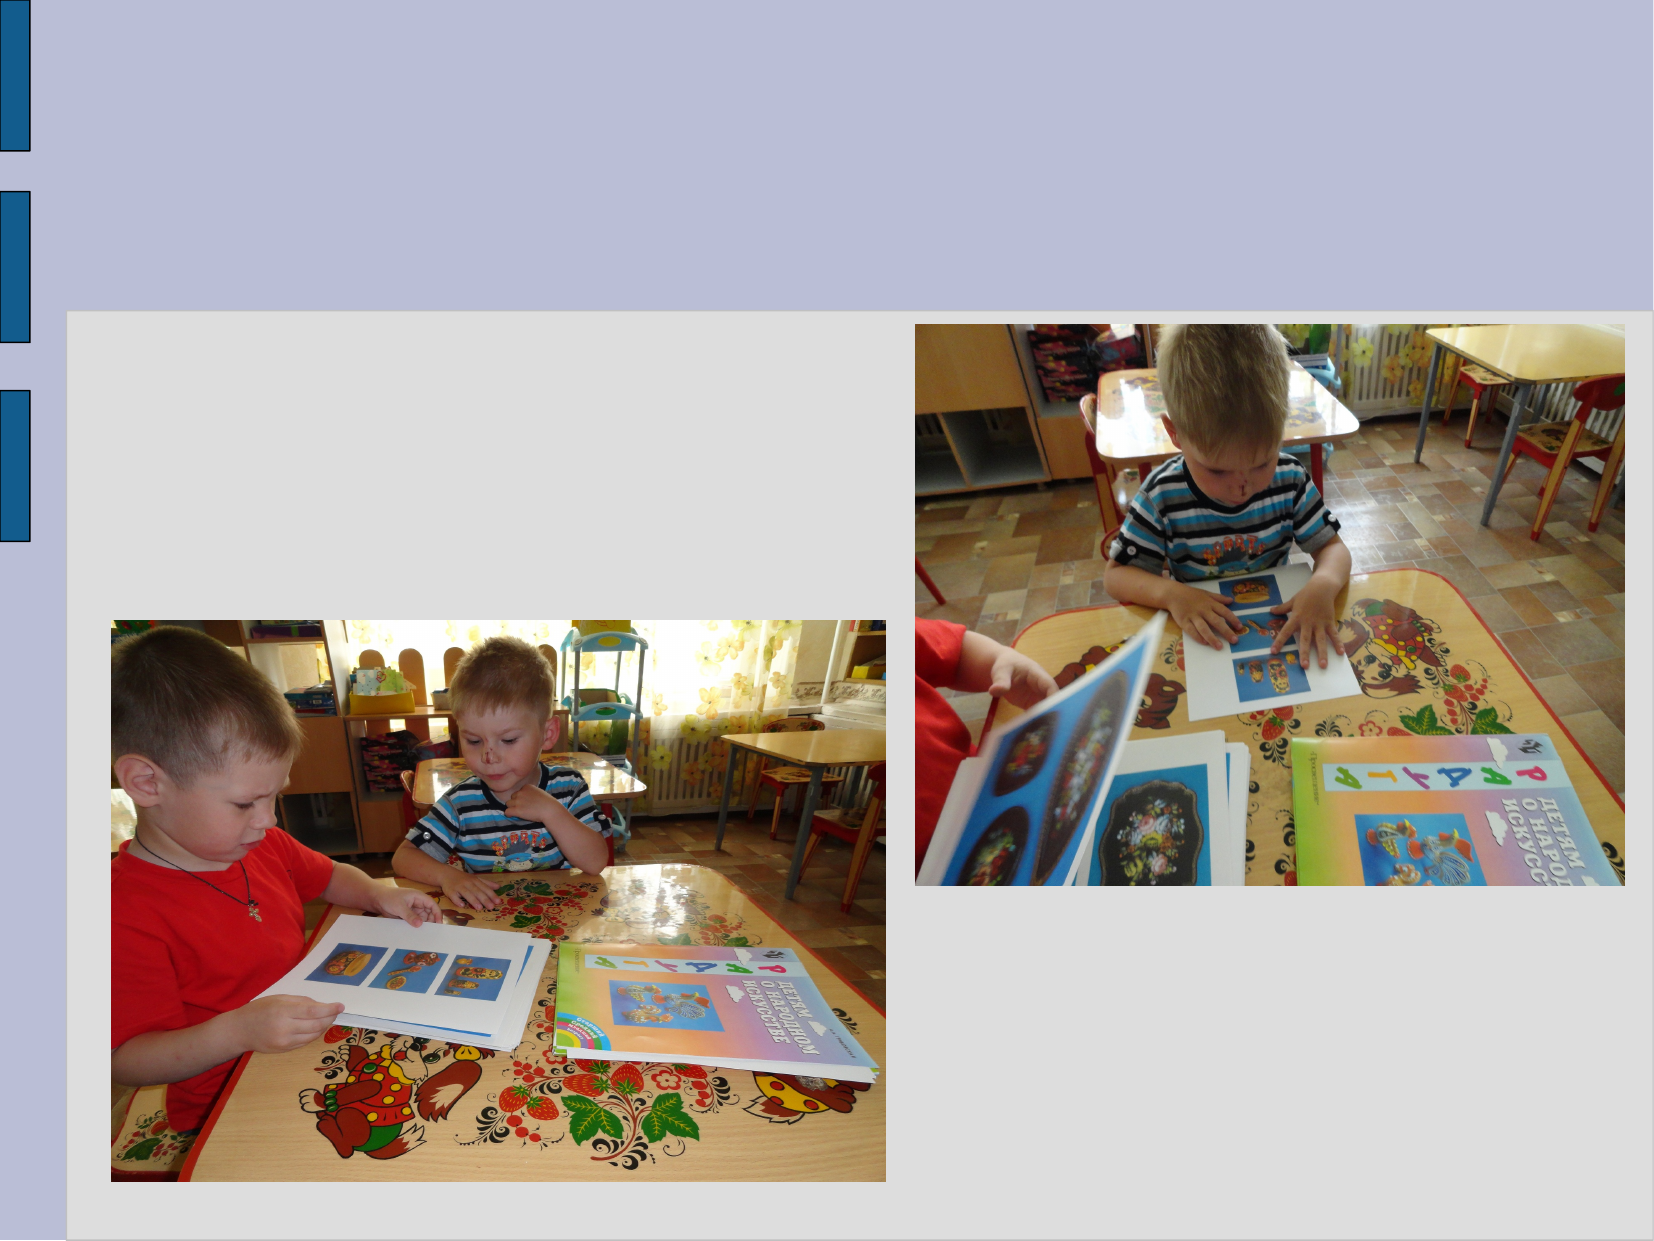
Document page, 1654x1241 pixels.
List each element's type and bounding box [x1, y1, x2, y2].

picture [915, 324, 1625, 886]
picture [111, 620, 886, 1182]
